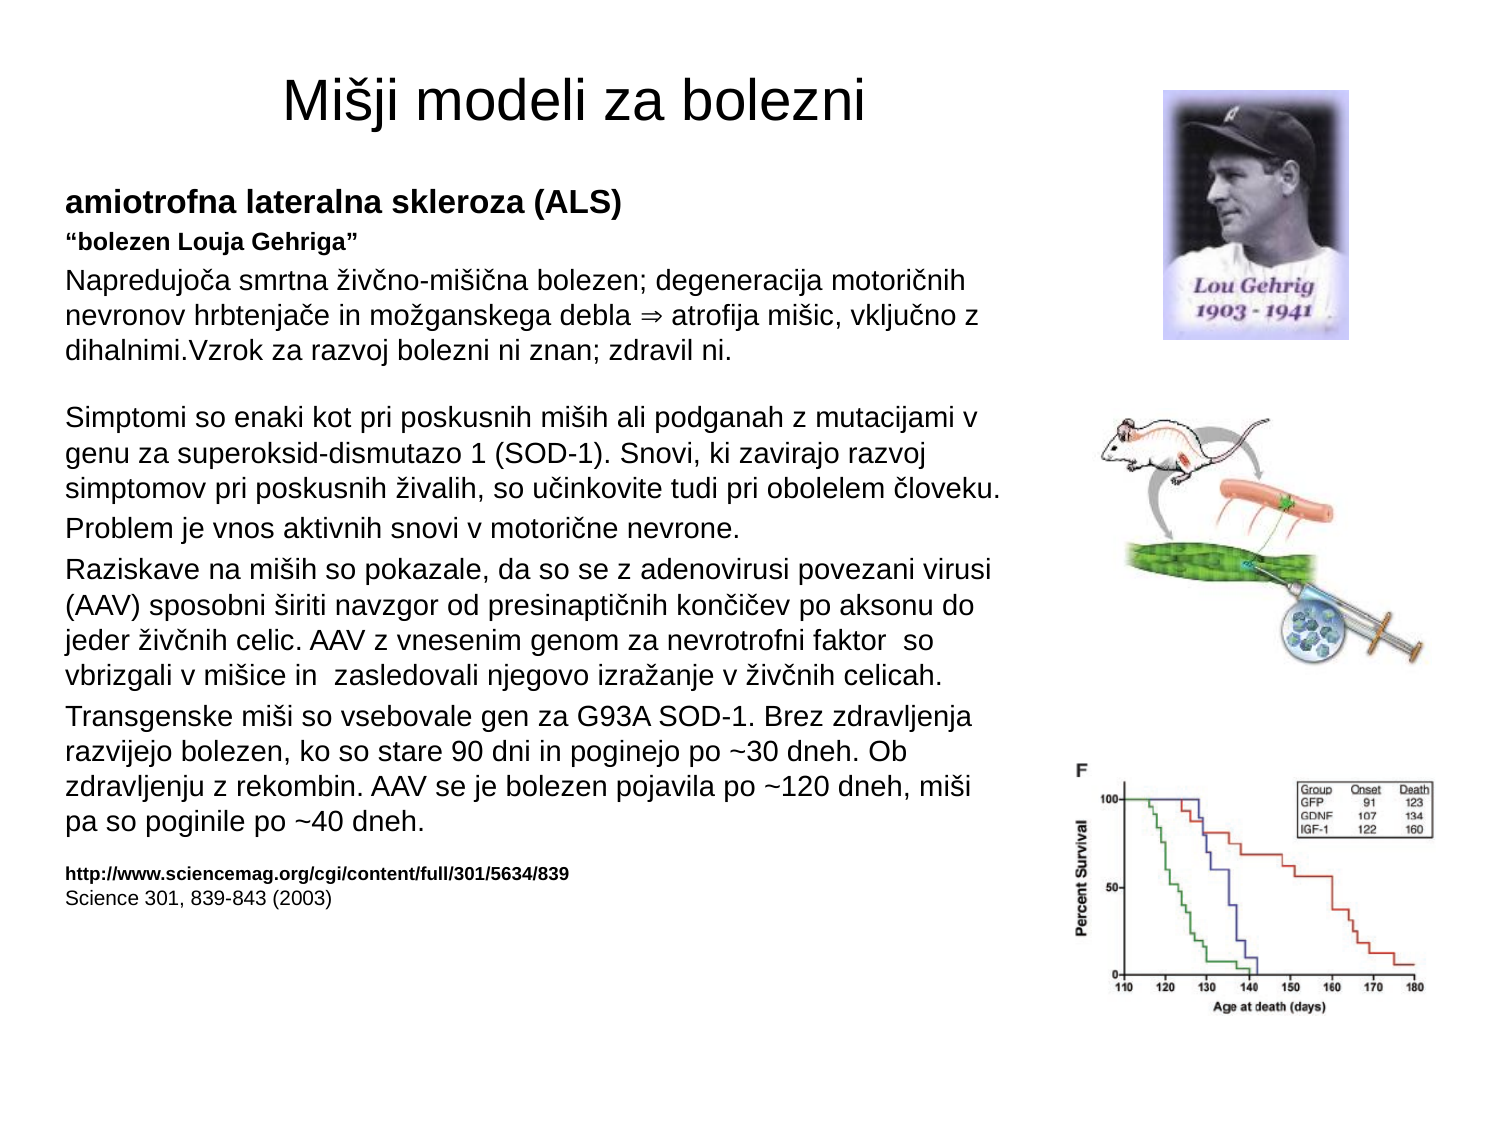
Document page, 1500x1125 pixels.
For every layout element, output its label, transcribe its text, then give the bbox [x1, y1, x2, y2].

picture [1069, 763, 1438, 1016]
list amiotrofna lateralna skleroza (ALS) “bolezen Louja Gehriga” Napredujoča smrtna živčno-mišična bolezen; degeneracija motoričnih nevronov hrbtenjače in možganskega debla  atrofija mišic, vključno z dihalnimi.Vzrok za razvoj bolezni ni znan; zdravil ni. Simptomi so enaki kot pri poskusnih miših ali podganah z mutacijami v genu za superoksid-dismutazo 1 (SOD-1). Snovi, ki zavirajo razvoj simptomov pri poskusnih živalih, so učinkovite tudi pri obolelem človeku. Problem je vnos aktivnih snovi v motorične nevrone. Raziskave na miših so pokazale, da so se z adenovirusi povezani virusi (AAV) sposobni širiti navzgor od presinaptičnih končičev po aksonu do jeder živčnih celic. AAV z vnesenim genom za nevrotrofni faktor so vbrizgali v mišice in zasledovali njegovo izražanje v živčnih celicah. Transgenske miši so vsebovale gen za G93A SOD-1. Brez zdravljenja razvijejo bolezen, ko so stare 90 dni in poginejo po ~30 dneh. Ob zdravljenju z rekombin. AAV se je bolezen pojavila po ~120 dneh, miši pa so poginile po ~40 dneh. http://www.sciencemag.org/cgi/content/full/301/5634/839 Science 301, 839-843 (2003) [50, 173, 1022, 1091]
picture [1163, 90, 1349, 341]
picture [1092, 408, 1432, 675]
title Mišji modeli za bolezni [116, 60, 1034, 134]
